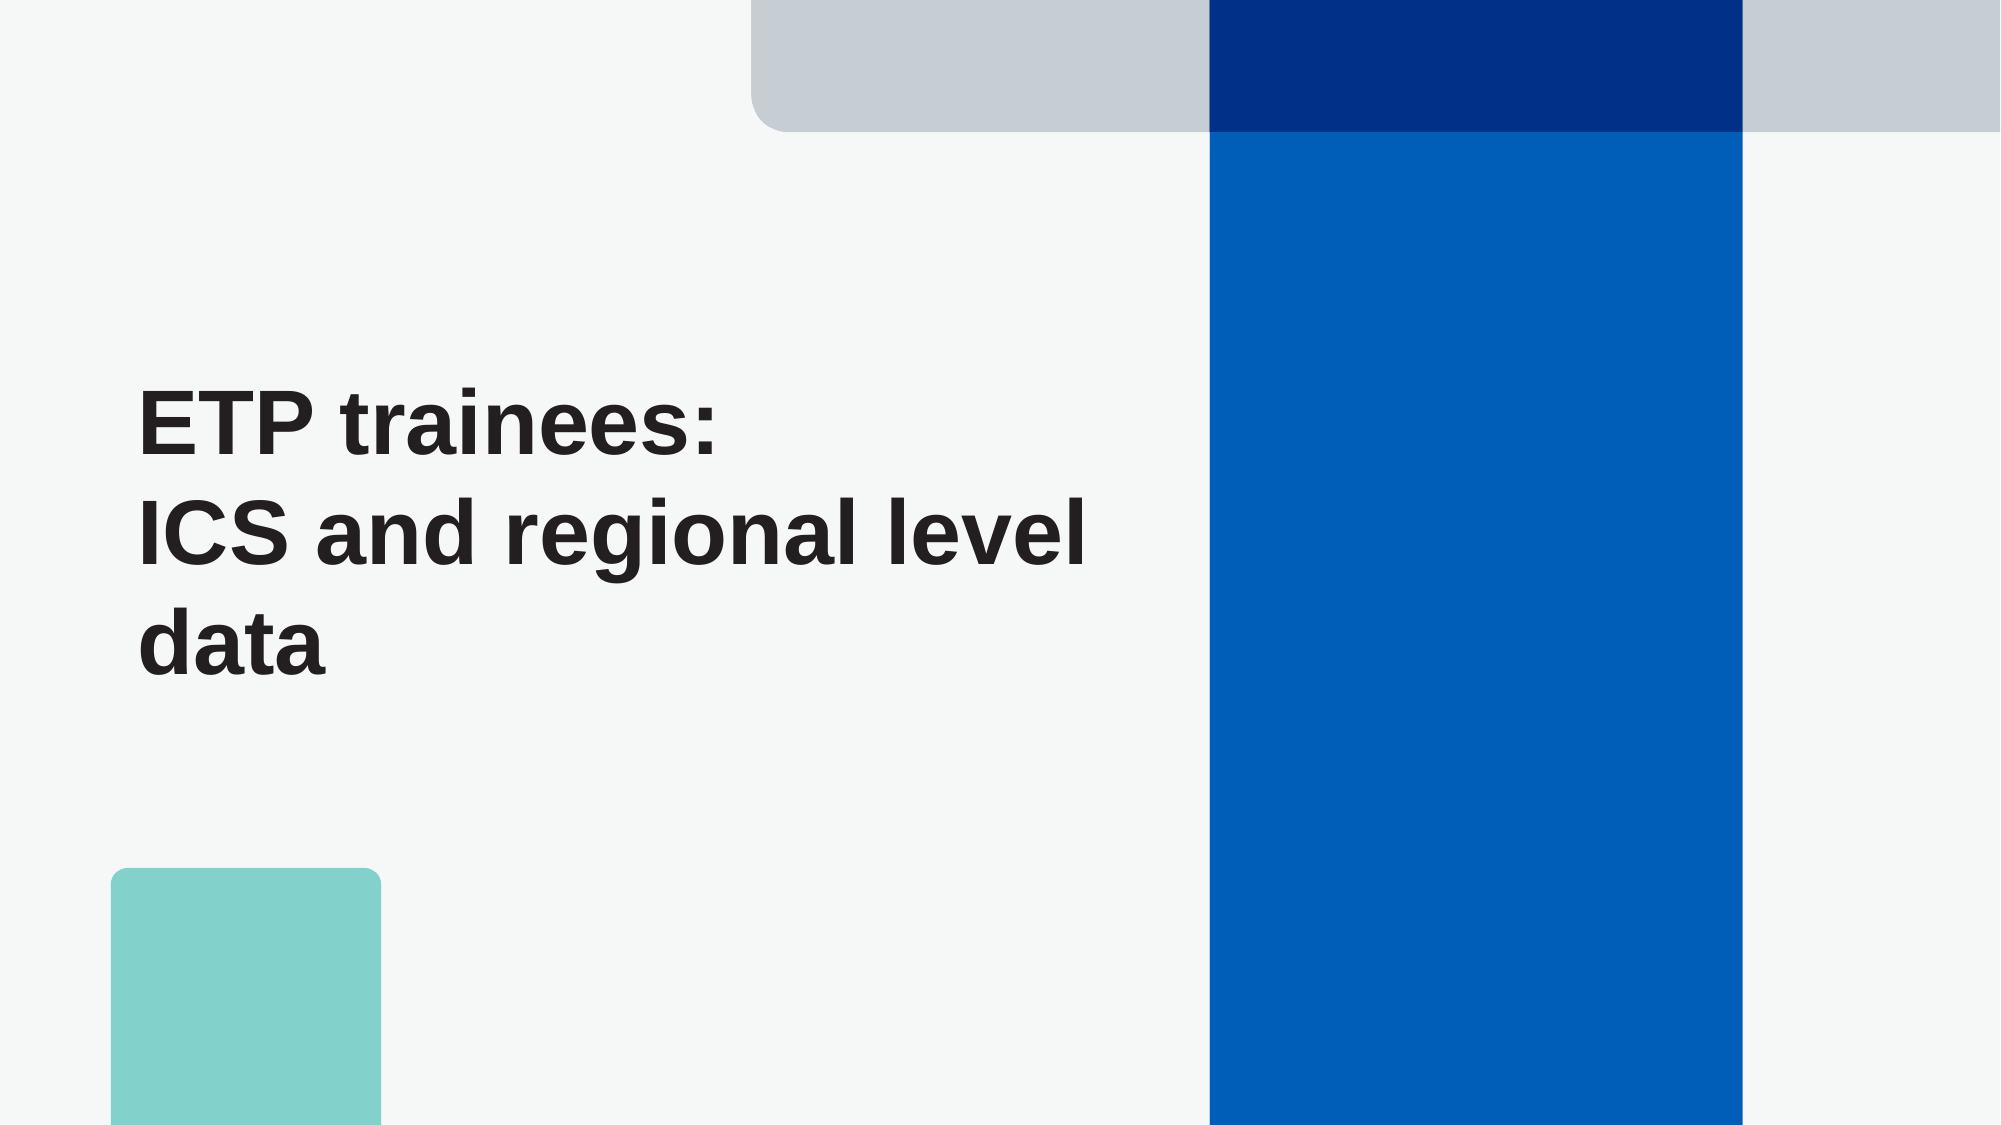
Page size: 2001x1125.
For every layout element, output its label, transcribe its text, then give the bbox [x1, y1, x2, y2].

title ETP trainees: ICS and regional level data [122, 355, 1188, 573]
